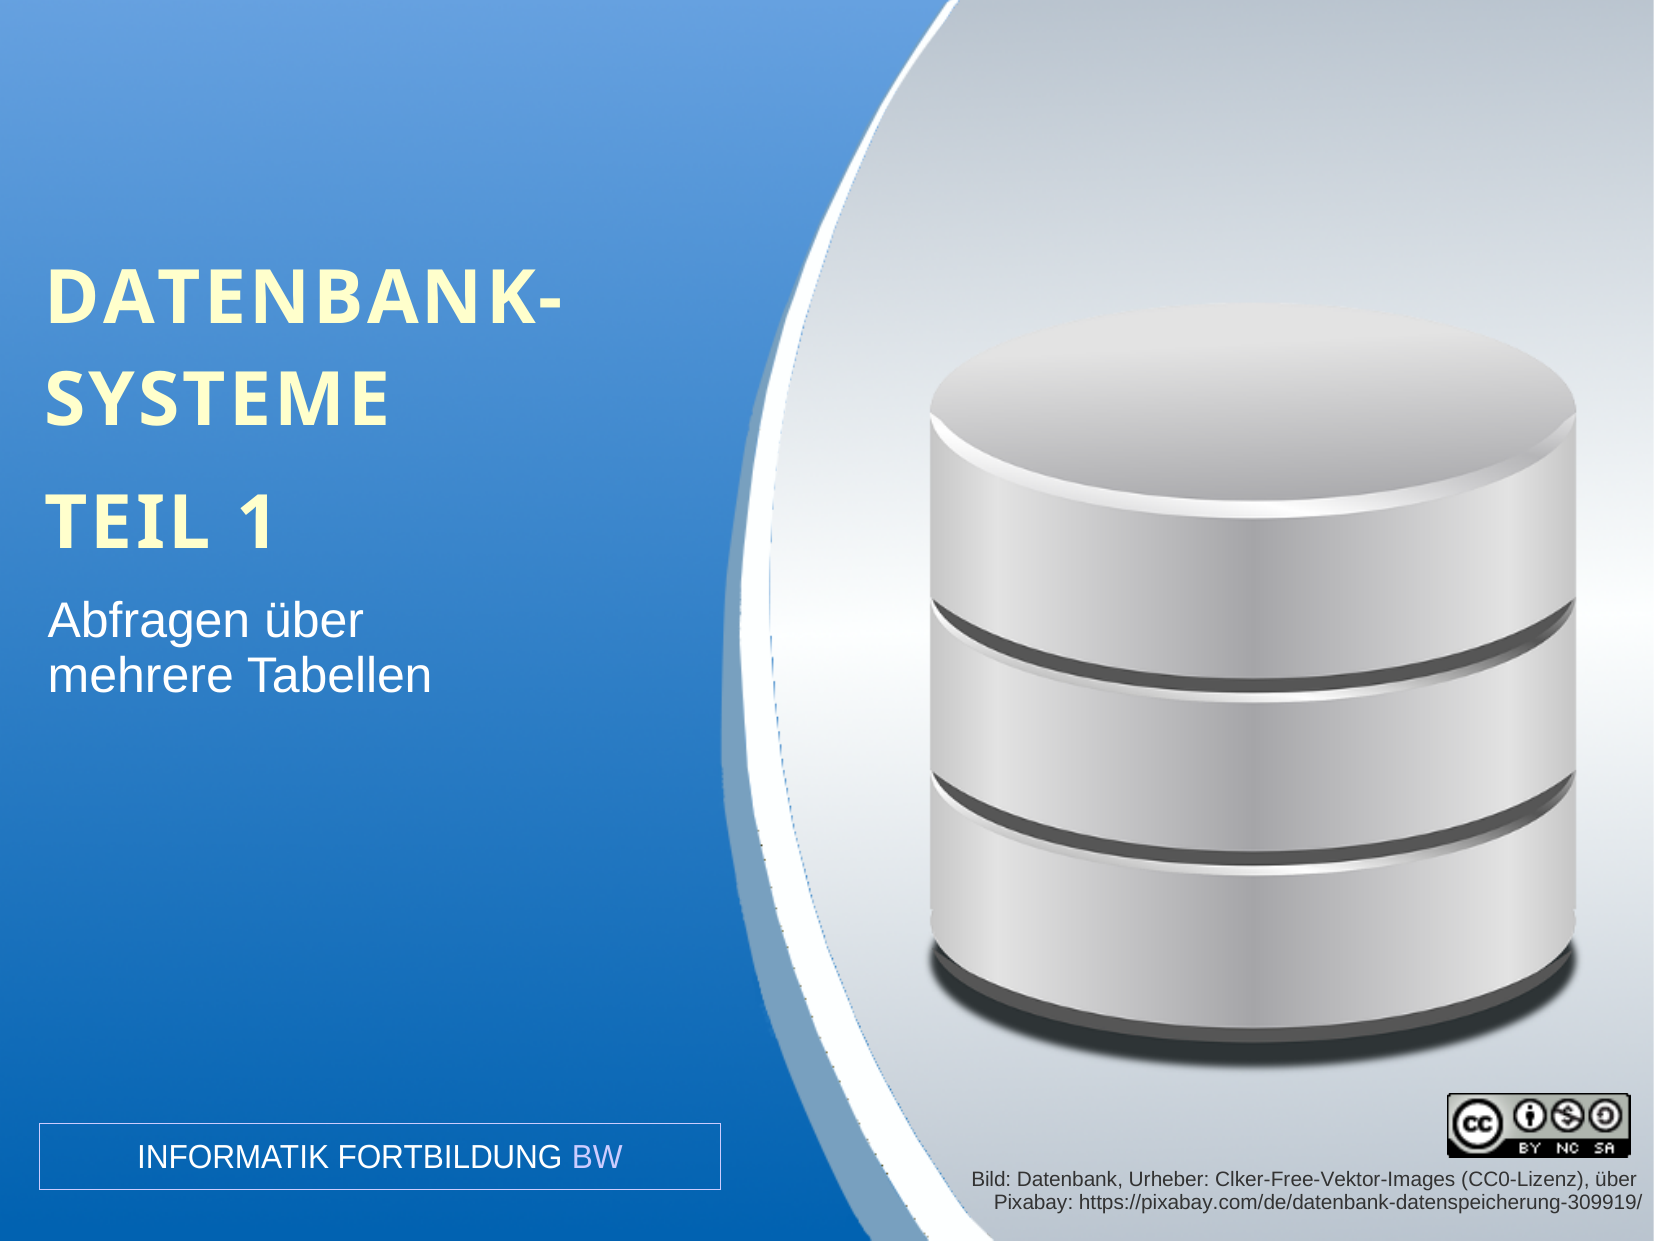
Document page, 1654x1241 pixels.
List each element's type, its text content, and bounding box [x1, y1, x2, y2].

text_box Bild: Datenbank, Urheber: Clker-Free-Vektor-Images (CC0-Lizenz), über Pixabay: https://pixabay.com/de/datenbank-datenspeicherung-309919/ [971, 1167, 1654, 1241]
text_box Datenbank-systeme Teil 1 [44, 243, 890, 536]
text_box Abfragen über mehrere Tabellen [32, 584, 685, 768]
picture [0, 0, 1654, 1241]
text_box INFORMATIK FORTBILDUNG BW [39, 1123, 721, 1190]
